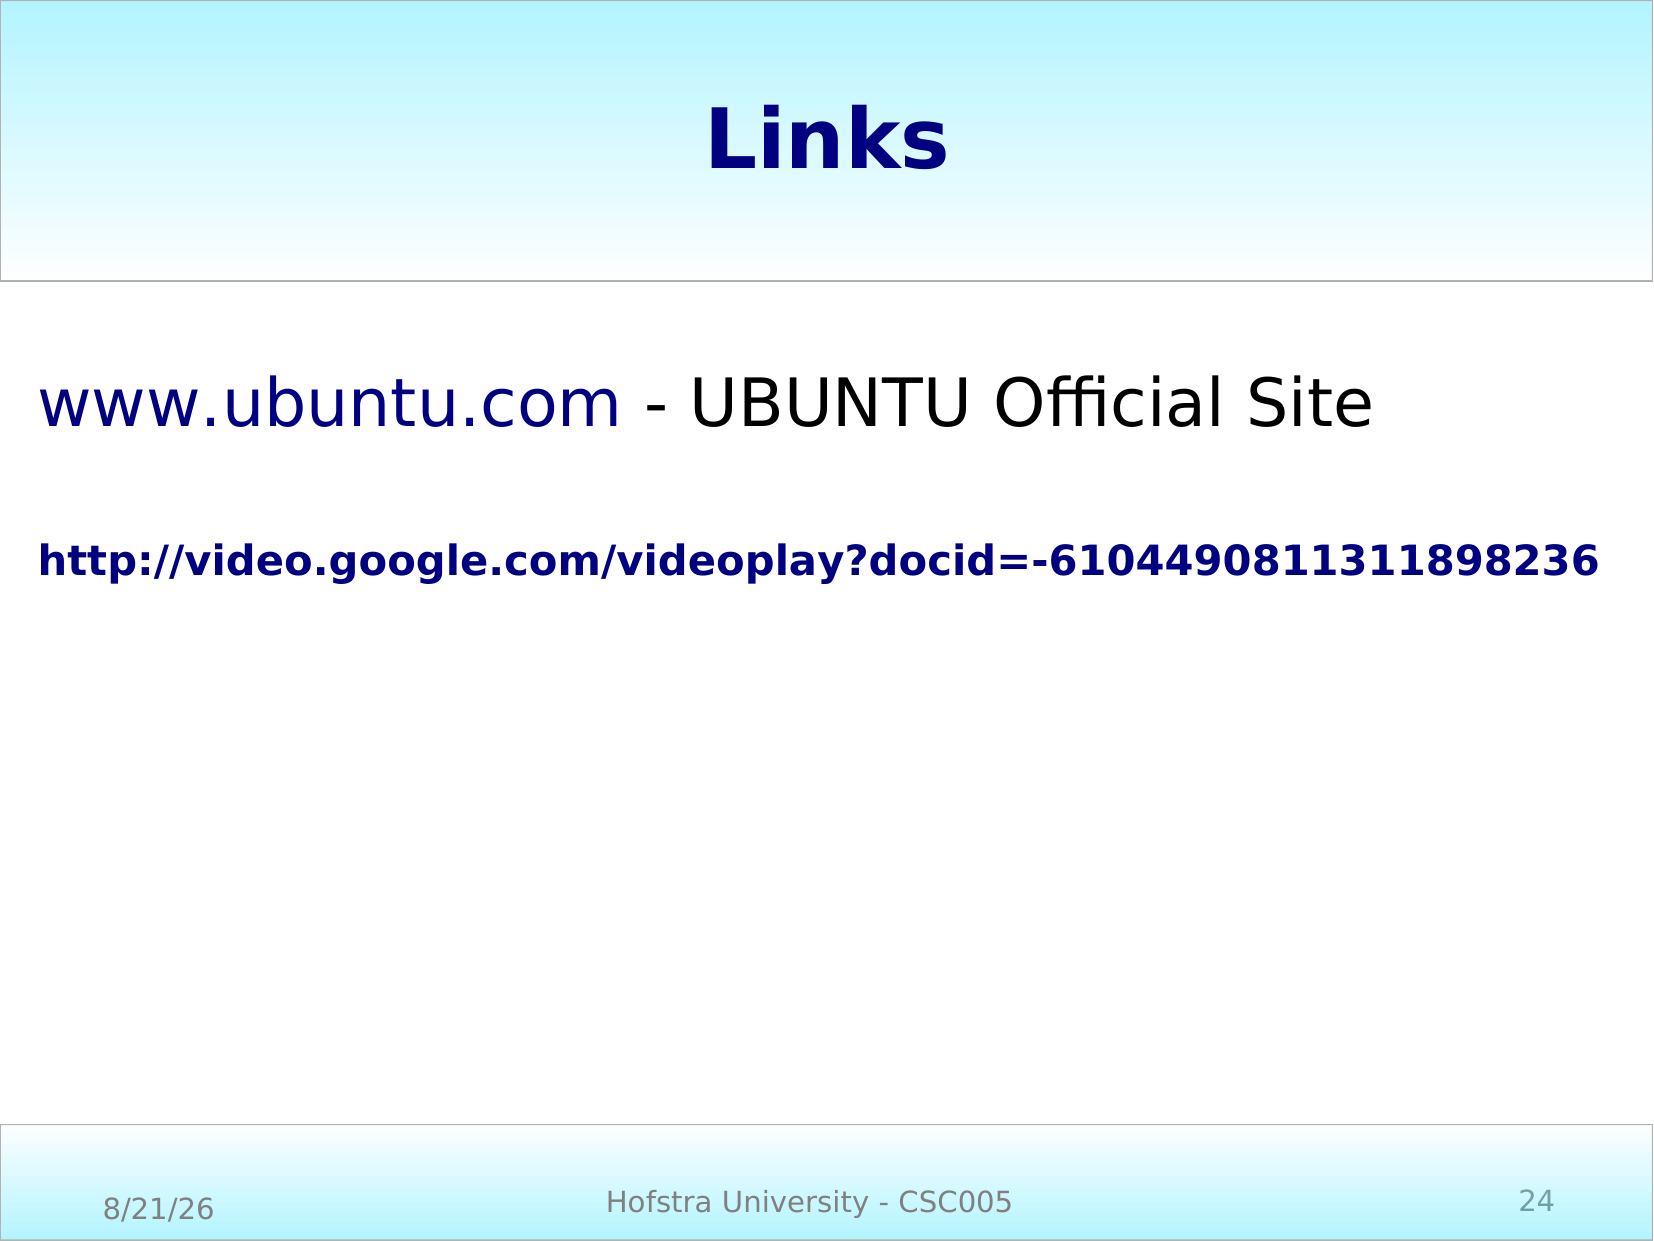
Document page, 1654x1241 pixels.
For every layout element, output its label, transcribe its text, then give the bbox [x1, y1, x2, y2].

title Links [78, 77, 1576, 203]
list www.ubuntu.com - UBUNTU Official Site http://video.google.com/videoplay?docid=-6104490811311898236 [37, 364, 1619, 1095]
